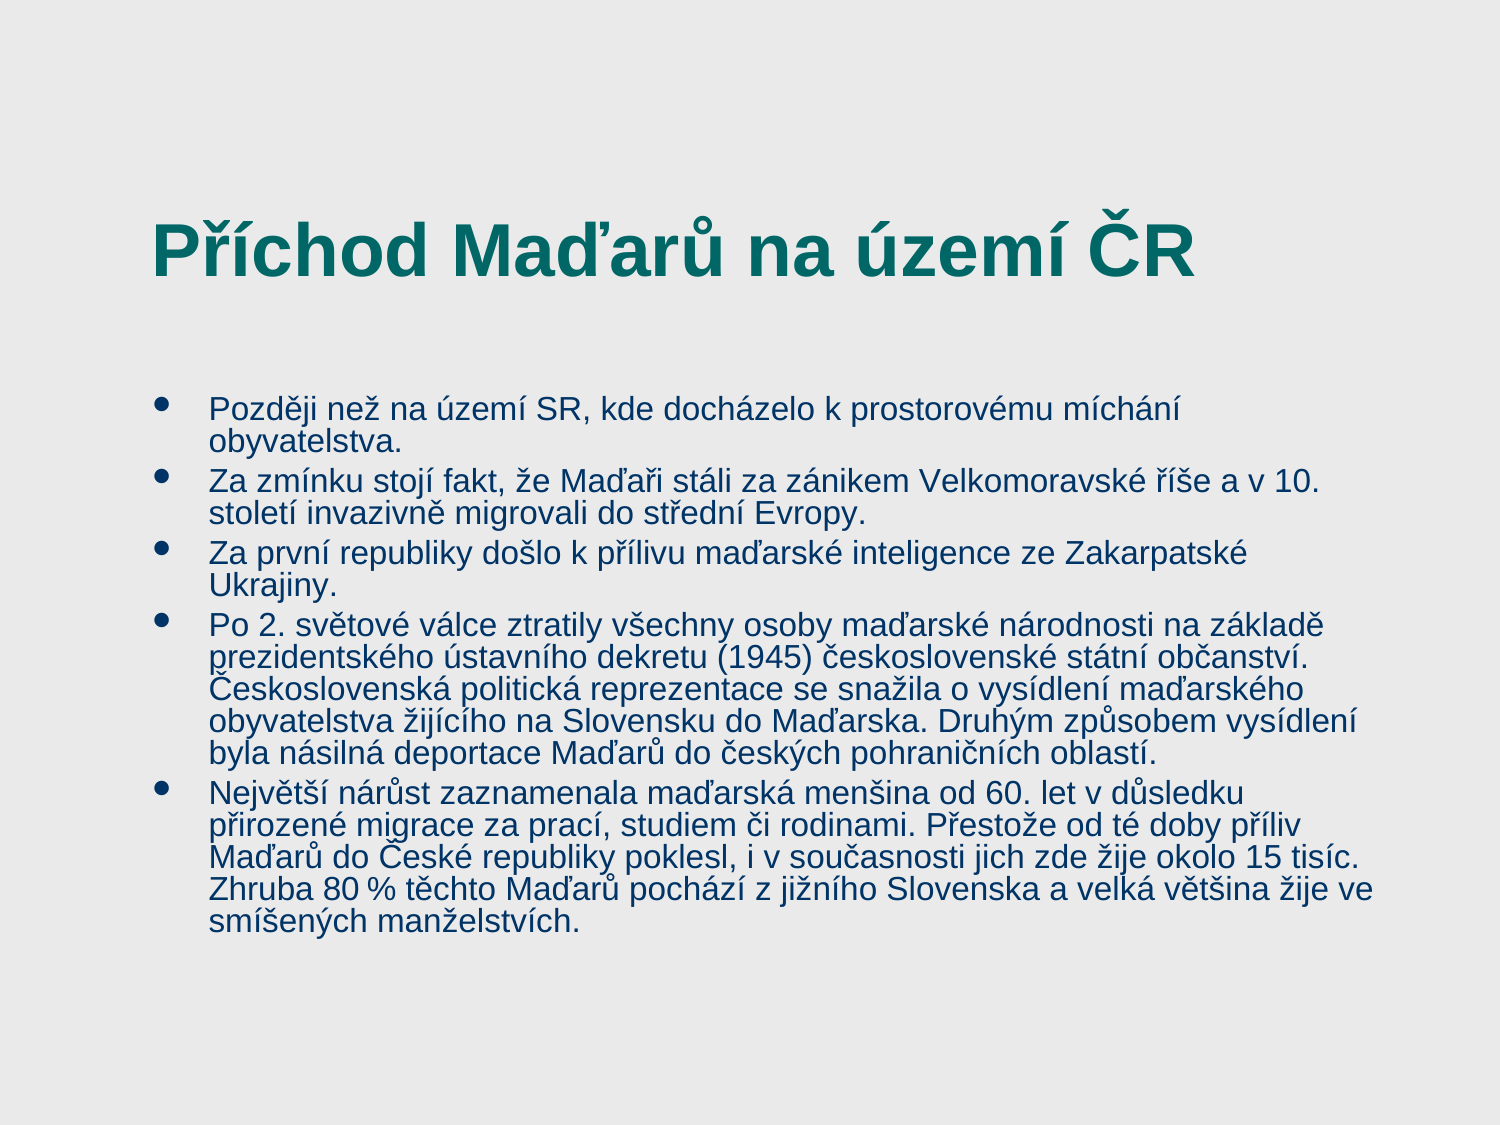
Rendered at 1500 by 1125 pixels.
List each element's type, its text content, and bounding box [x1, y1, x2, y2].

title Příchod Maďarů na území ČR [136, 136, 1414, 301]
list Později než na území SR, kde docházelo k prostorovému míchání obyvatelstva. Za zmínku stojí fakt, že Maďaři stáli za zánikem Velkomoravské říše a v 10. století invazivně migrovali do střední Evropy. Za první republiky došlo k přílivu maďarské inteligence ze Zakarpatské Ukrajiny. Po 2. světové válce ztratily všechny osoby maďarské národnosti na základě prezidentského ústavního dekretu (1945) československé státní občanství. Československá politická reprezentace se snažila o vysídlení maďarského obyvatelstva žijícího na Slovensku do Maďarska. Druhým způsobem vysídlení byla násilná deportace Maďarů do českých pohraničních oblastí. Největší nárůst zaznamenala maďarská menšina od 60. let v důsledku přirozené migrace za prací, studiem či rodinami. Přestože od té doby příliv Maďarů do České republiky poklesl, i v současnosti jich zde žije okolo 15 tisíc. Zhruba 80 % těchto Maďarů pochází z jižního Slovenska a velká většina žije ve smíšených manželstvích. [137, 387, 1400, 1047]
